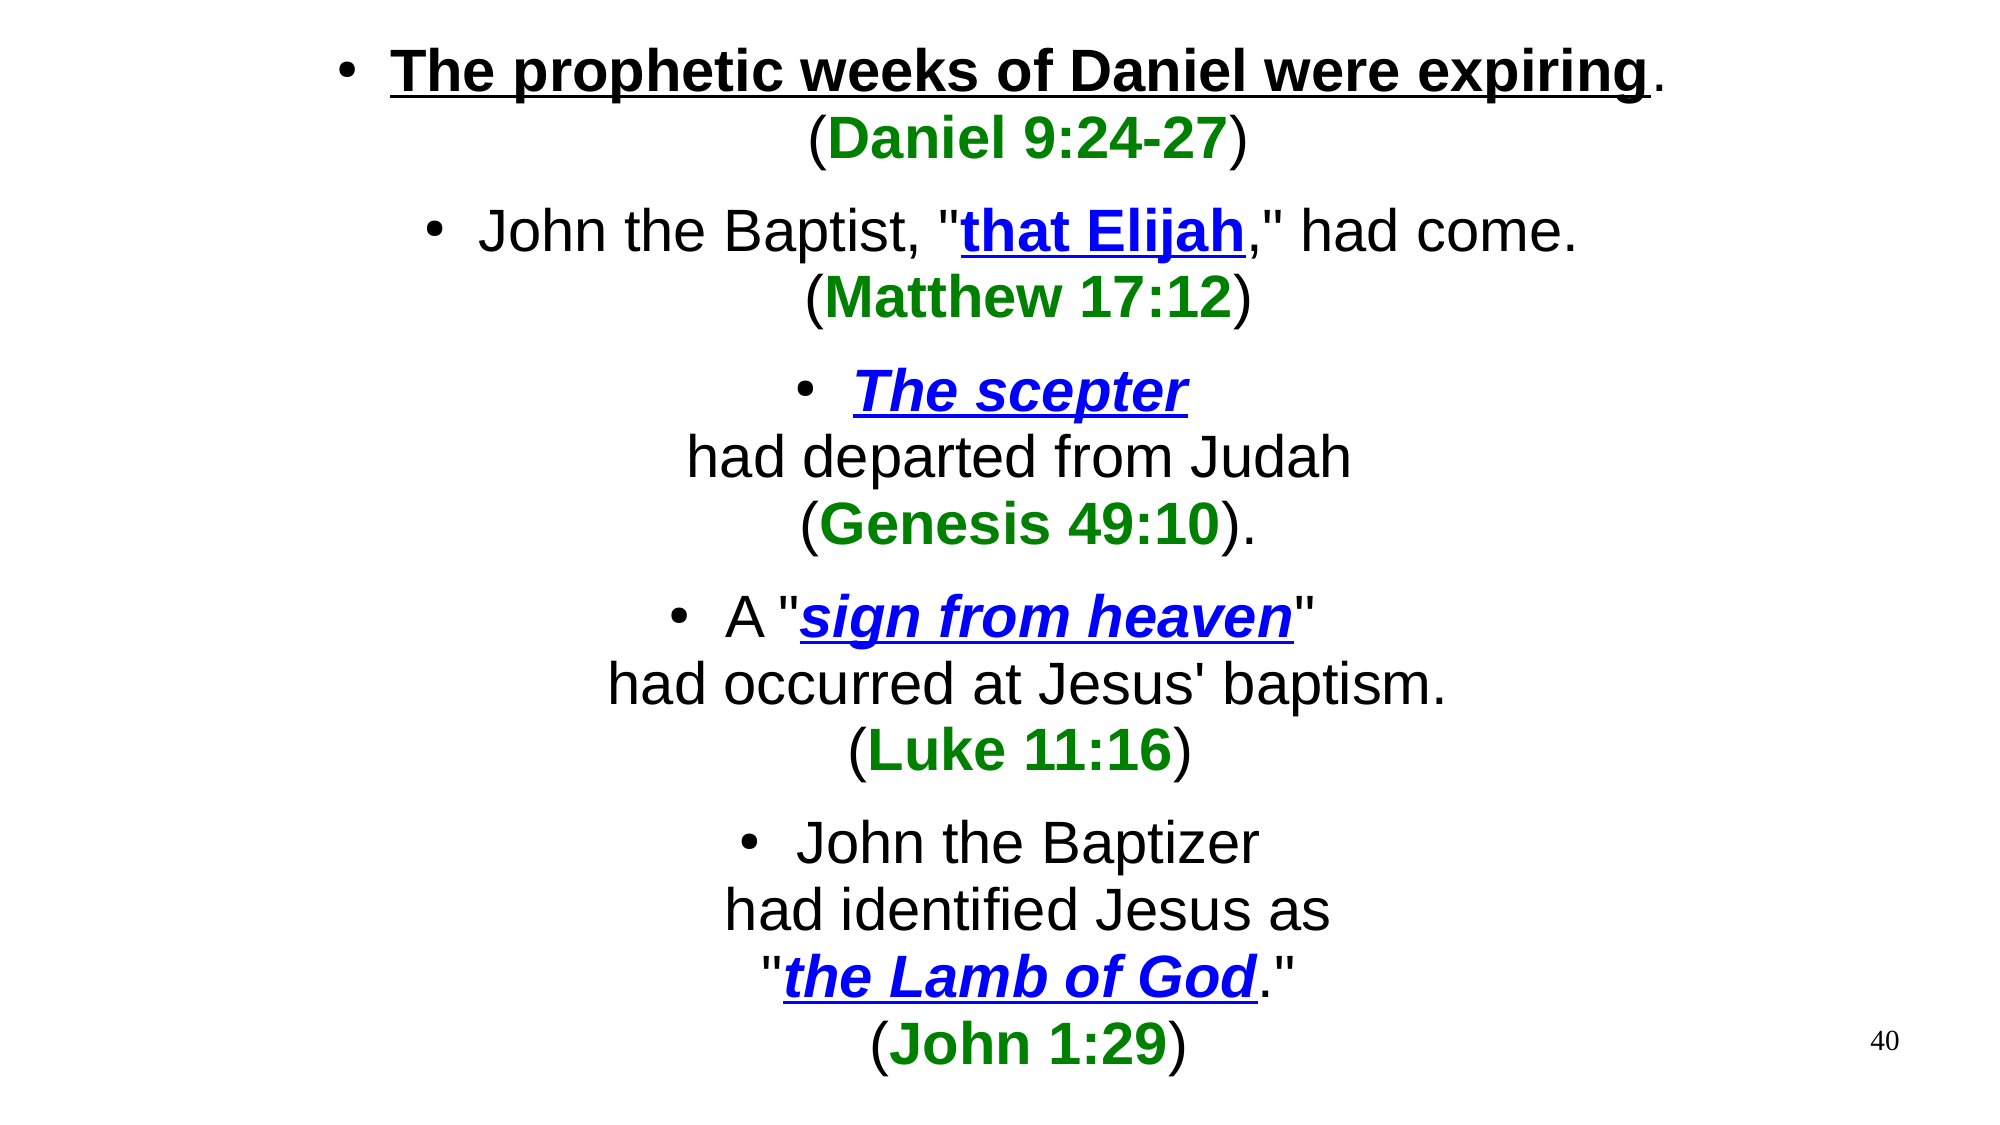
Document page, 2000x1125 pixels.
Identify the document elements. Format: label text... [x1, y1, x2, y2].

list The prophetic weeks of Daniel were expiring. (Daniel 9:24-27) John the Baptist, "that Elijah," had come. (Matthew 17:12) The scepter had departed from Judah (Genesis 49:10). A "sign from heaven" had occurred at Jesus' baptism. (Luke 11:16) John the Baptizer had identified Jesus as "the Lamb of God." (John 1:29) [37, 37, 1951, 1088]
